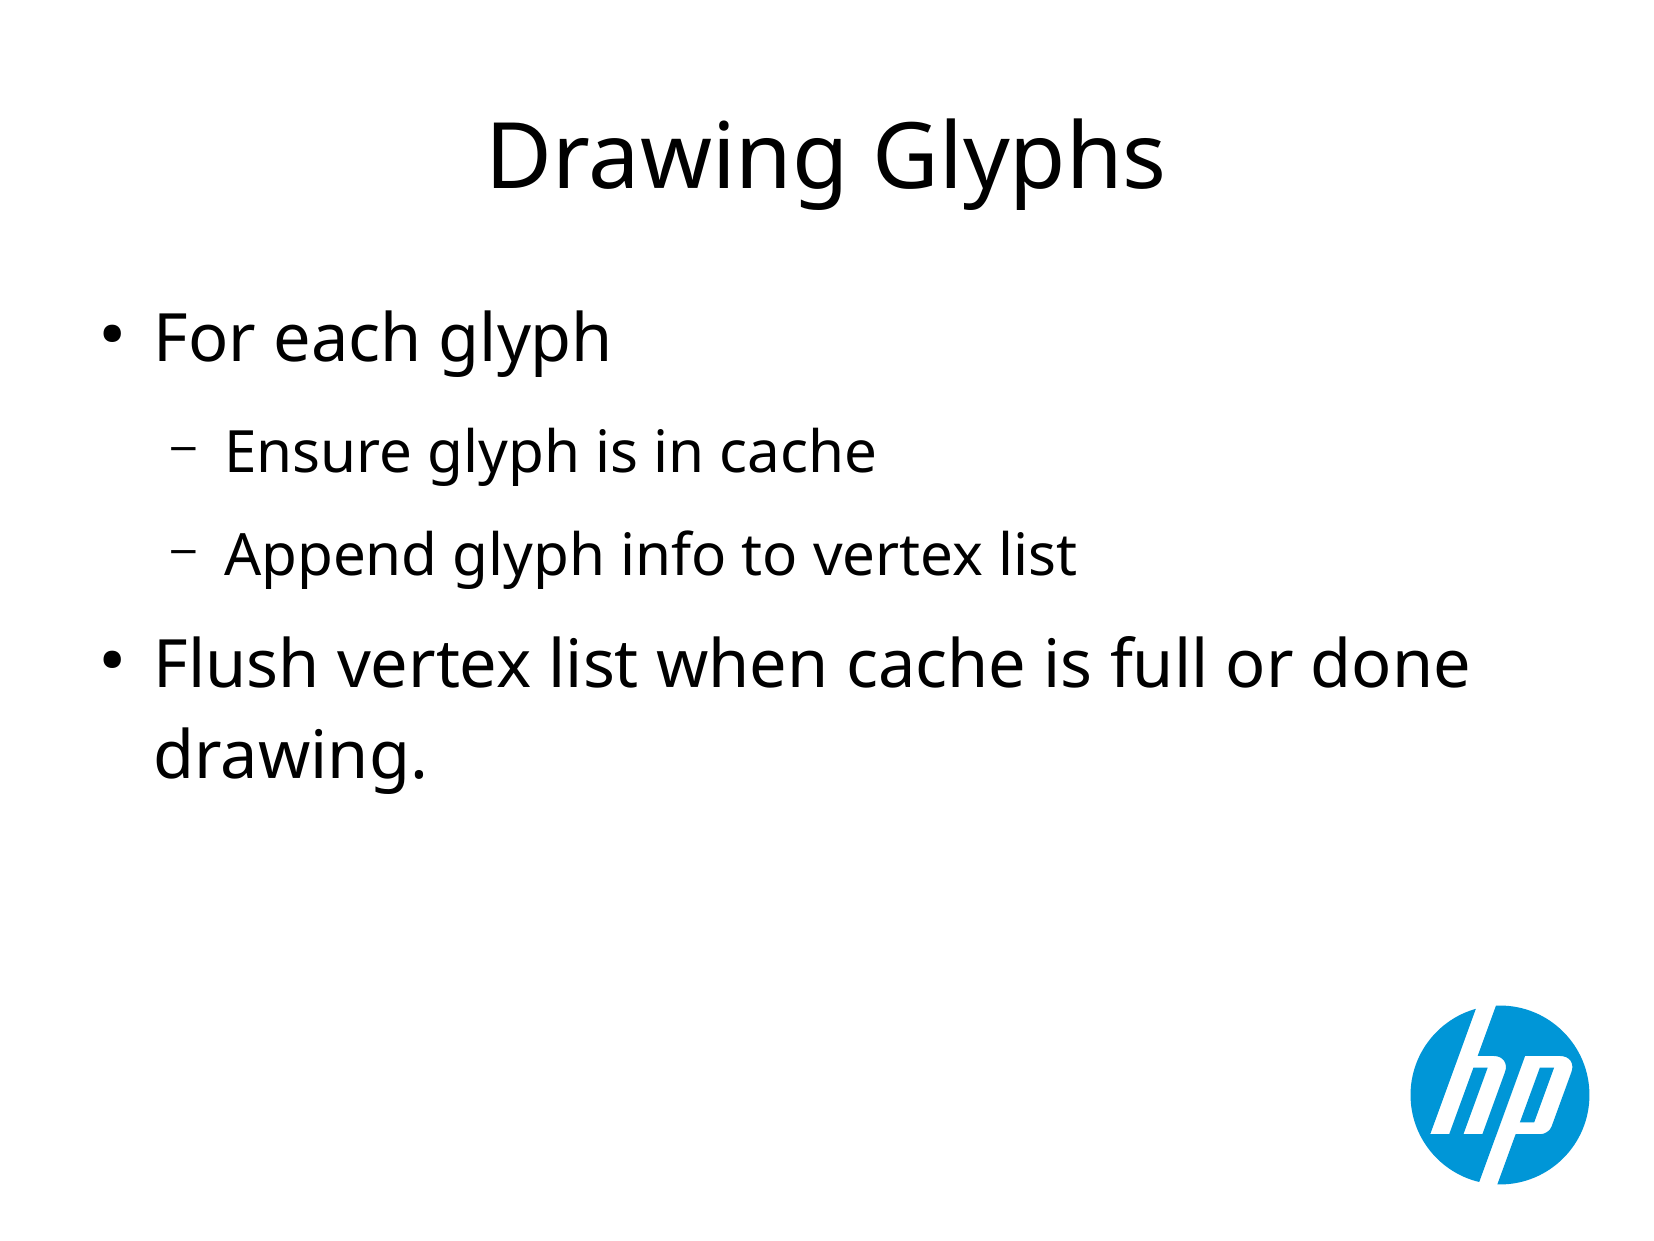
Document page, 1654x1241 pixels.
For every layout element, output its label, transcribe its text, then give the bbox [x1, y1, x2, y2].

title Drawing Glyphs [82, 49, 1571, 257]
list For each glyph Ensure glyph is in cache Append glyph info to vertex list Flush vertex list when cache is full or done drawing. [82, 290, 1571, 1010]
